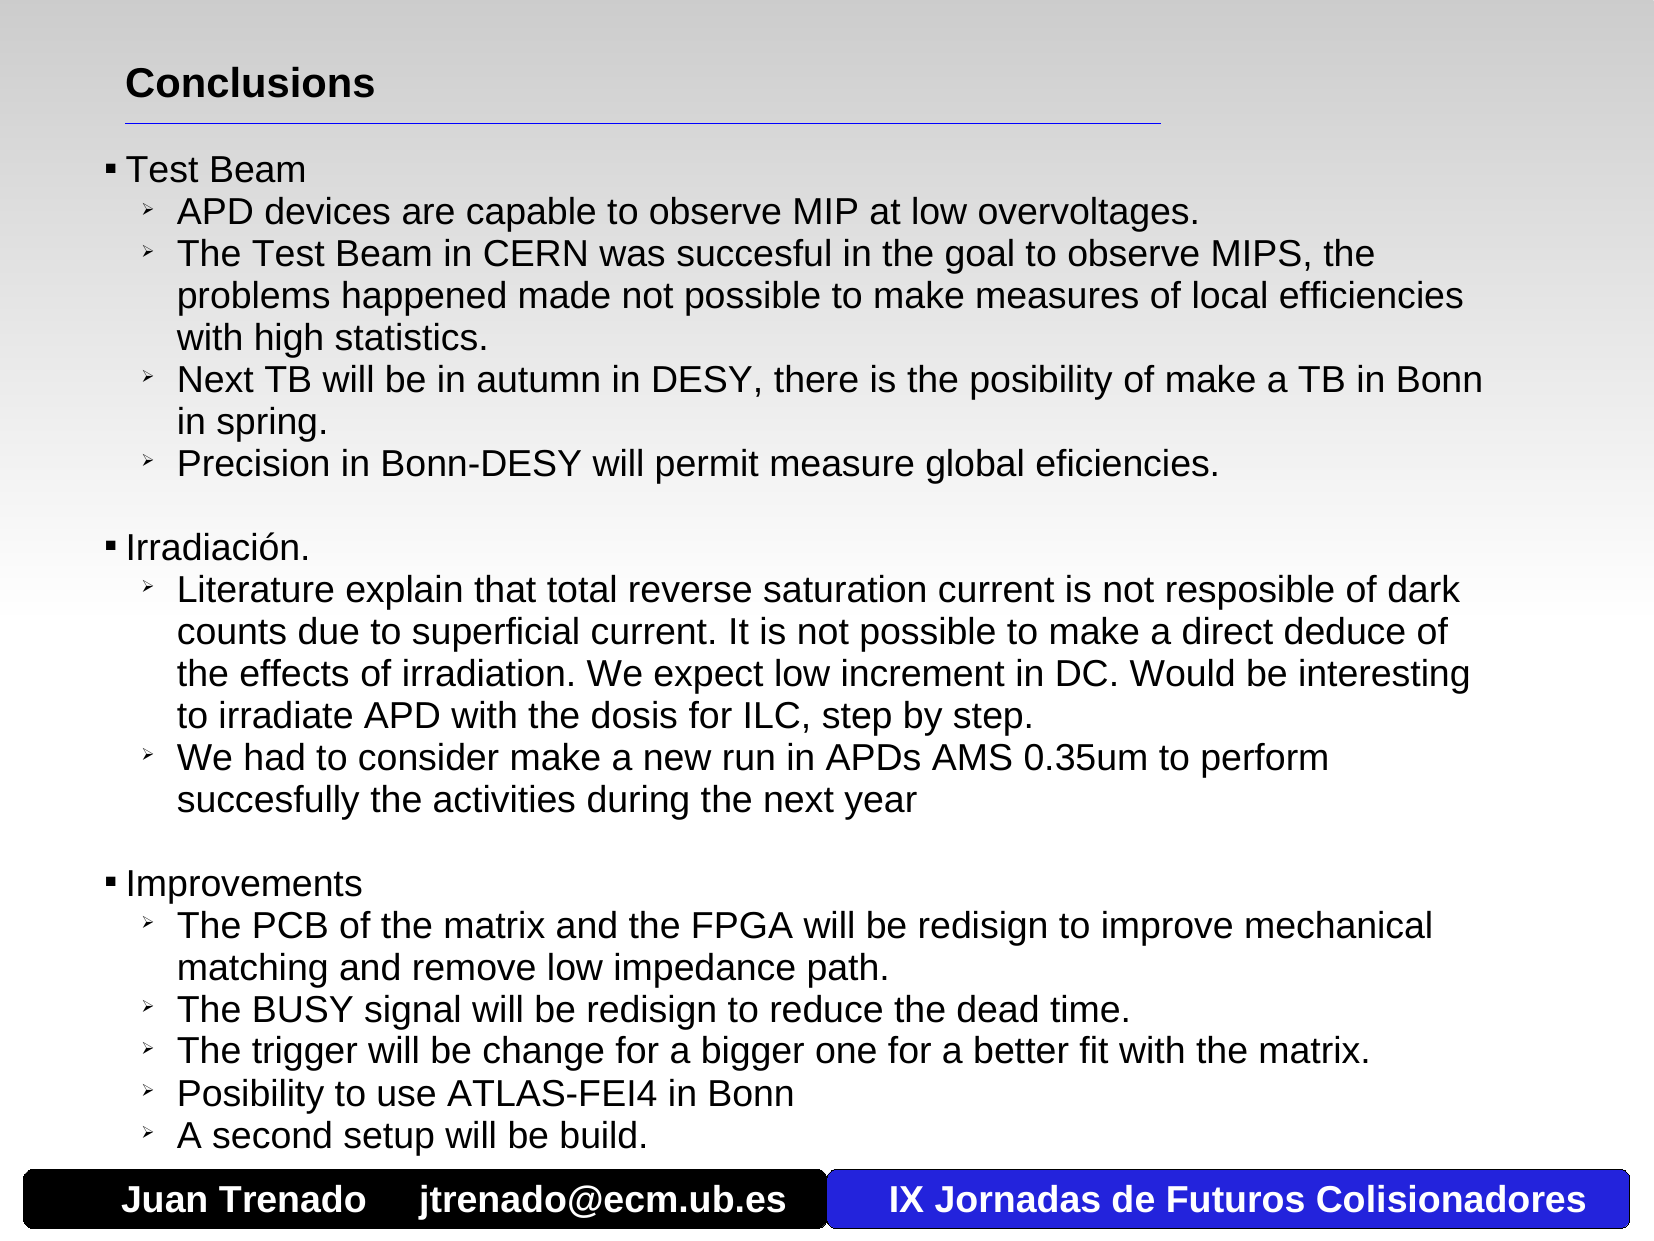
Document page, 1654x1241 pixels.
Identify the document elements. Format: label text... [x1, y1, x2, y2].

text_box Conclusions [110, 52, 391, 114]
text_box Test Beam APD devices are capable to observe MIP at low overvoltages. The Test Beam in CERN was succesful in the goal to observe MIPS, the problems happened made not possible to make measures of local efficiencies with high statistics. Next TB will be in autumn in DESY, there is the posibility of make a TB in Bonn in spring. Precision in Bonn-DESY will permit measure global eficiencies. Irradiación. Literature explain that total reverse saturation current is not resposible of dark counts due to superficial current. It is not possible to make a direct deduce of the effects of irradiation. We expect low increment in DC. Would be interesting to irradiate APD with the dosis for ILC, step by step. We had to consider make a new run in APDs AMS 0.35um to perform succesfully the activities during the next year Improvements The PCB of the matrix and the FPGA will be redisign to improve mechanical matching and remove low impedance path. The BUSY signal will be redisign to reduce the dead time. The trigger will be change for a bigger one for a better fit with the matrix. Posibility to use ATLAS-FEI4 in Bonn A second setup will be build. [91, 140, 1524, 1241]
text_box [1524, 1169, 1630, 1229]
text_box [23, 1169, 91, 1229]
text_box IX Jornadas de Futuros Colisionadores [1524, 1170, 1603, 1228]
